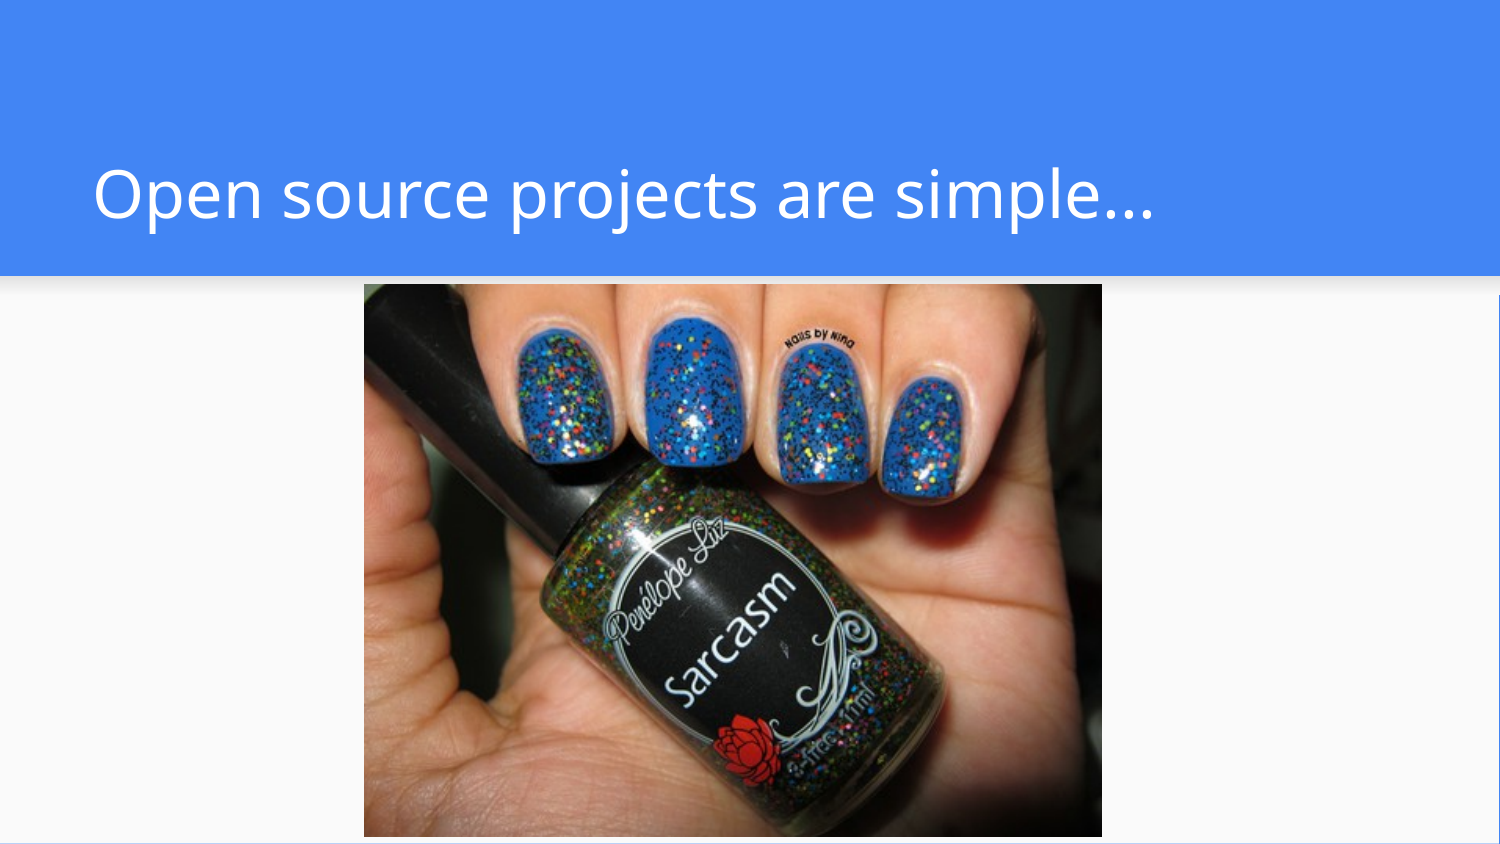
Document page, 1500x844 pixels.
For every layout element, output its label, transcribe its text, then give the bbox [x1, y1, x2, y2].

title Open source projects are simple... [77, 121, 1427, 248]
picture [364, 284, 1102, 837]
